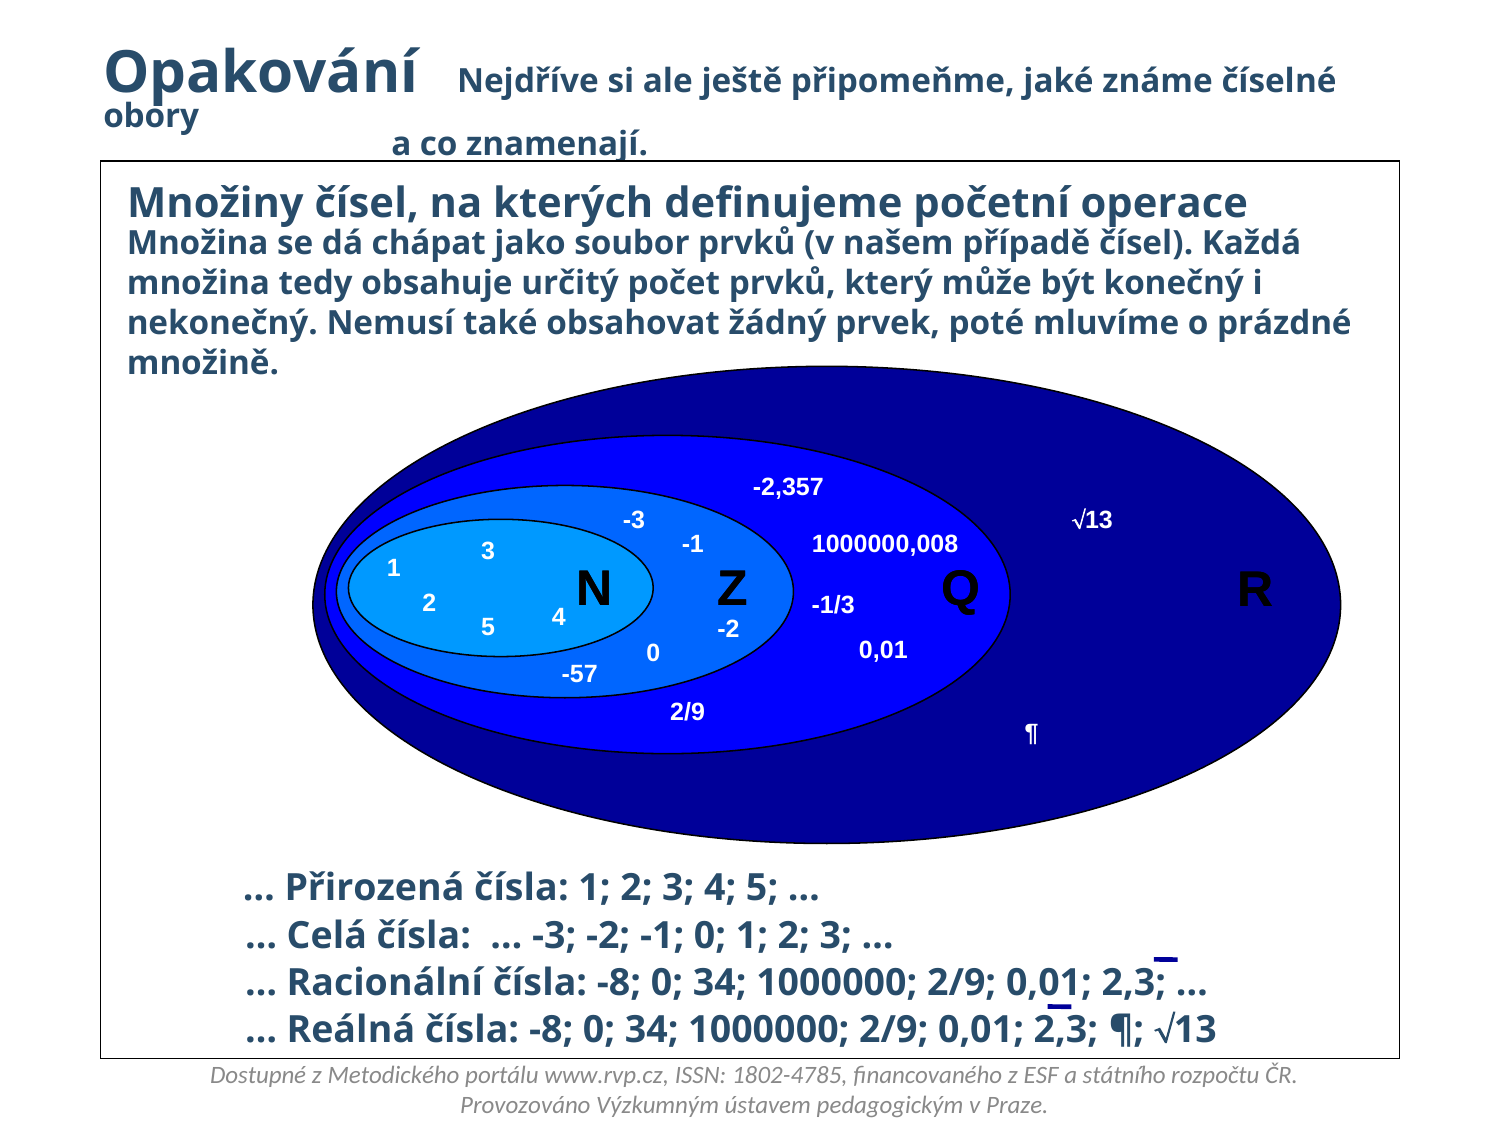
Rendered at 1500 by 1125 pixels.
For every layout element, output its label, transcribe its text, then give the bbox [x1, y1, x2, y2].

text_box -57 [546, 649, 619, 696]
text_box 3 [466, 526, 514, 573]
text_box [792, 248, 806, 253]
text_box [898, 248, 906, 253]
text_box [1181, 248, 1204, 253]
text_box [561, 248, 584, 253]
title Opakování Nejdříve si ale ještě připomeňme, jaké známe číselné obory a co znamenají. [88, 48, 1424, 155]
text_box 2/9 [655, 687, 727, 733]
text_box [378, 248, 391, 253]
text_box 1 [372, 543, 420, 589]
text_box … Racionální čísla: -8; 0; 34; 1000000; 2/9; 0,01; 2,3; … [230, 933, 1390, 980]
text_box [300, 248, 325, 253]
text_box [100, 160, 1400, 1059]
text_box [479, 248, 497, 253]
text_box [1299, 160, 1400, 253]
text_box … Přirozená čísla: 1; 2; 3; 4; 5; … [228, 838, 1388, 934]
text_box 2 [407, 578, 455, 625]
text_box -2 [702, 604, 774, 651]
text_box Z [702, 548, 786, 624]
text_box [950, 248, 965, 253]
text_box 4 [537, 592, 585, 639]
text_box 1000000,008 [797, 519, 975, 566]
text_box Množina se dá chápat jako soubor prvků (v našem případě čísel). Každá množina tedy obsahuje určitý počet prvků, který může být konečný i nekonečný. Nemusí také obsahovat žádný prvek, poté mluvíme o prázdné množině. [112, 253, 1436, 349]
text_box [606, 248, 615, 253]
text_box Q [927, 548, 1010, 624]
text_box [882, 248, 894, 253]
text_box [1106, 248, 1118, 253]
text_box [1250, 248, 1264, 253]
text_box -1 [667, 519, 739, 566]
text_box [207, 248, 219, 253]
text_box [669, 248, 677, 253]
text_box 0,01 [844, 626, 940, 672]
text_box [1149, 248, 1165, 253]
text_box [1077, 248, 1103, 253]
text_box -2,357 [738, 462, 857, 509]
text_box [1067, 248, 1075, 253]
text_box N [561, 548, 644, 624]
text_box [195, 248, 203, 253]
text_box 0 [631, 628, 680, 674]
text_box [541, 248, 550, 253]
text_box [991, 248, 1001, 253]
text_box [810, 248, 821, 253]
text_box [649, 248, 658, 253]
text_box -1/3 [796, 580, 892, 627]
text_box 13 [1056, 496, 1152, 542]
text_box ¶ [1009, 708, 1105, 755]
text_box [682, 248, 701, 253]
text_box 5 [466, 602, 514, 649]
text_box [1123, 248, 1136, 253]
text_box [747, 248, 756, 253]
text_box [266, 248, 287, 253]
text_box Množiny čísel, na kterých definujeme početní operace [112, 153, 1355, 248]
text_box -3 [608, 496, 680, 542]
text_box [908, 248, 923, 253]
text_box [361, 248, 375, 253]
text_box [727, 248, 740, 253]
text_box R [1222, 548, 1306, 625]
text_box [828, 248, 845, 253]
text_box … Reálná čísla: -8; 0; 34; 1000000; 2/9; 0,01; 2,3; ¶; 13 [230, 980, 1390, 1075]
text_box … Celá čísla: … -3; -2; -1; 0; 1; 2; 3; … [230, 885, 1390, 933]
